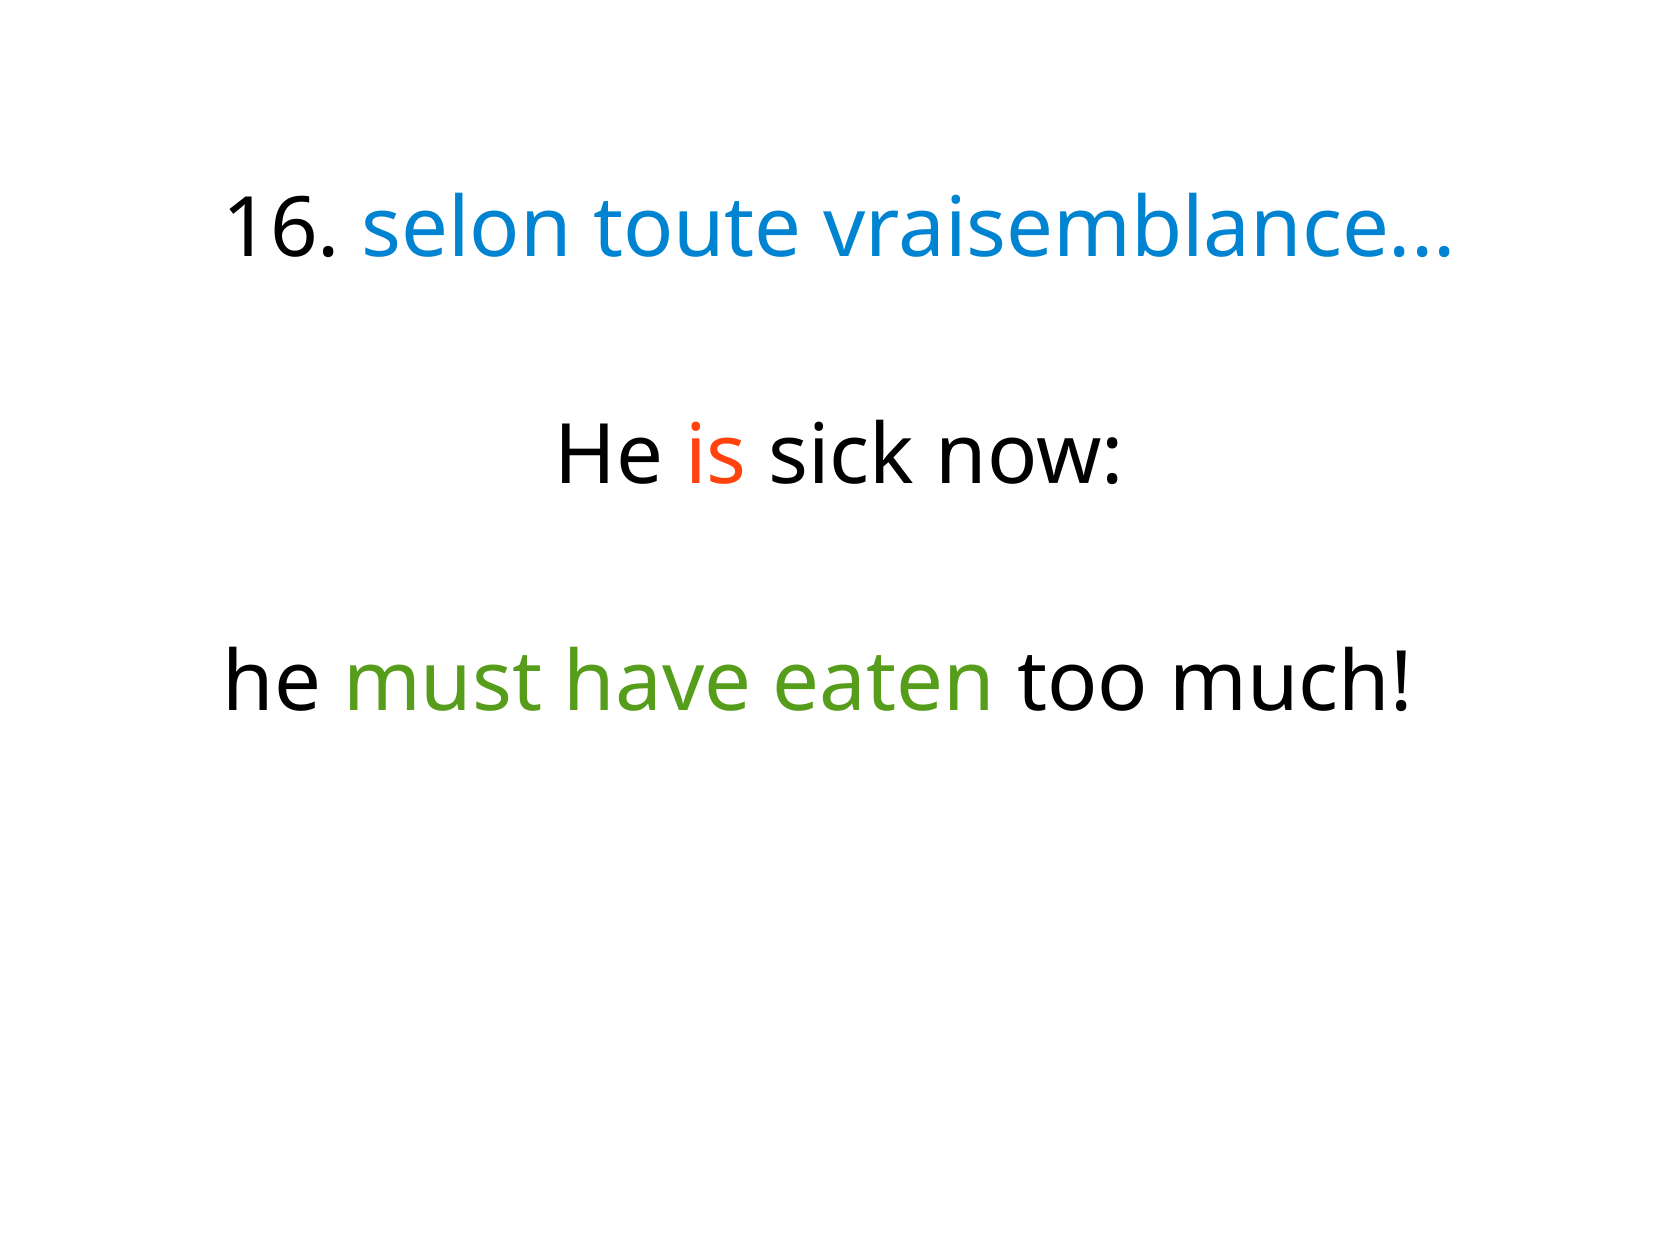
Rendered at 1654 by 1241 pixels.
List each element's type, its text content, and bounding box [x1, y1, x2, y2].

text_box 16. selon toute vraisemblance... He is sick now: he must have eaten too much! [59, 35, 1642, 1225]
